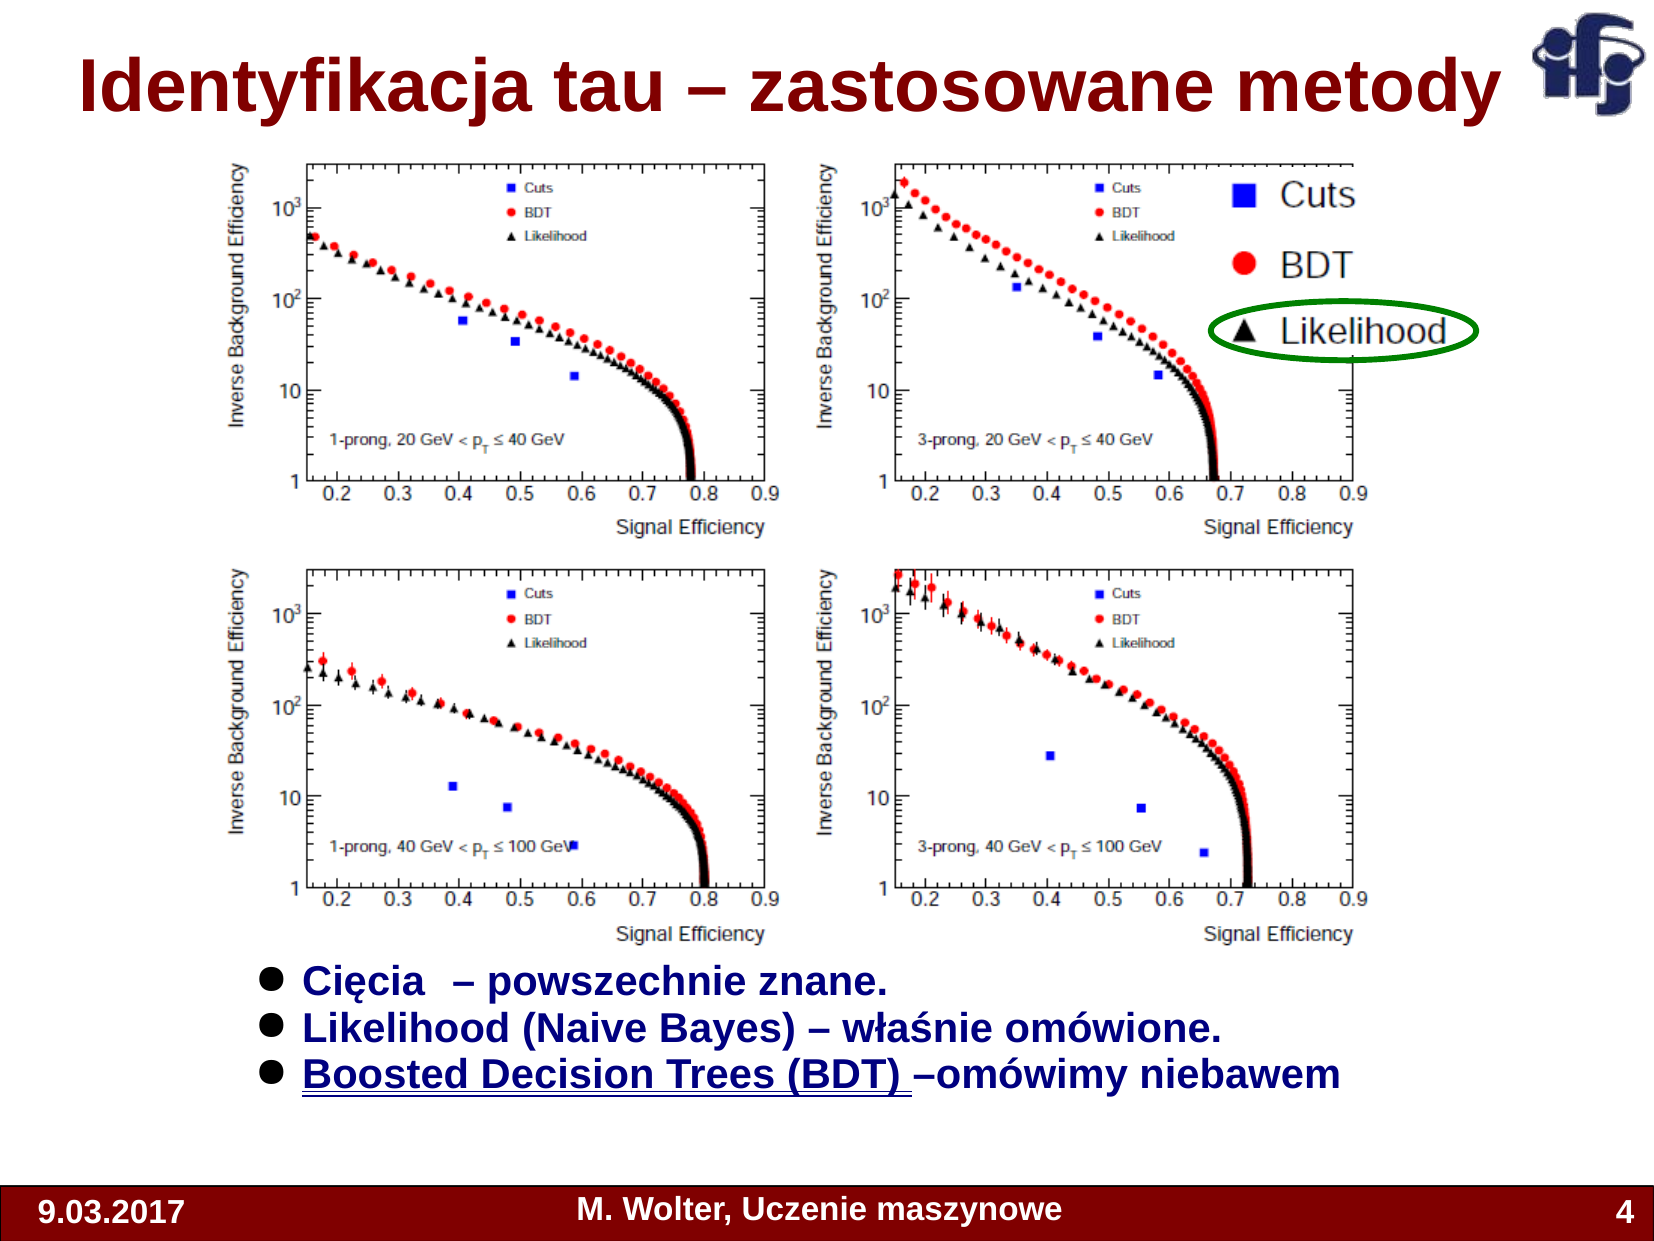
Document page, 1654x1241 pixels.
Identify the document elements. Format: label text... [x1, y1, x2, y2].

title Identyfikacja tau – zastosowane metody [47, 25, 1536, 137]
text_box Cięcia – powszechnie znane. Likelihood (Naive Bayes) – właśnie omówione. Boosted Decision Trees (BDT) –omówimy niebawem [240, 950, 1516, 1211]
picture [1214, 305, 1473, 357]
picture [177, 136, 1477, 963]
picture [1525, 0, 1654, 129]
